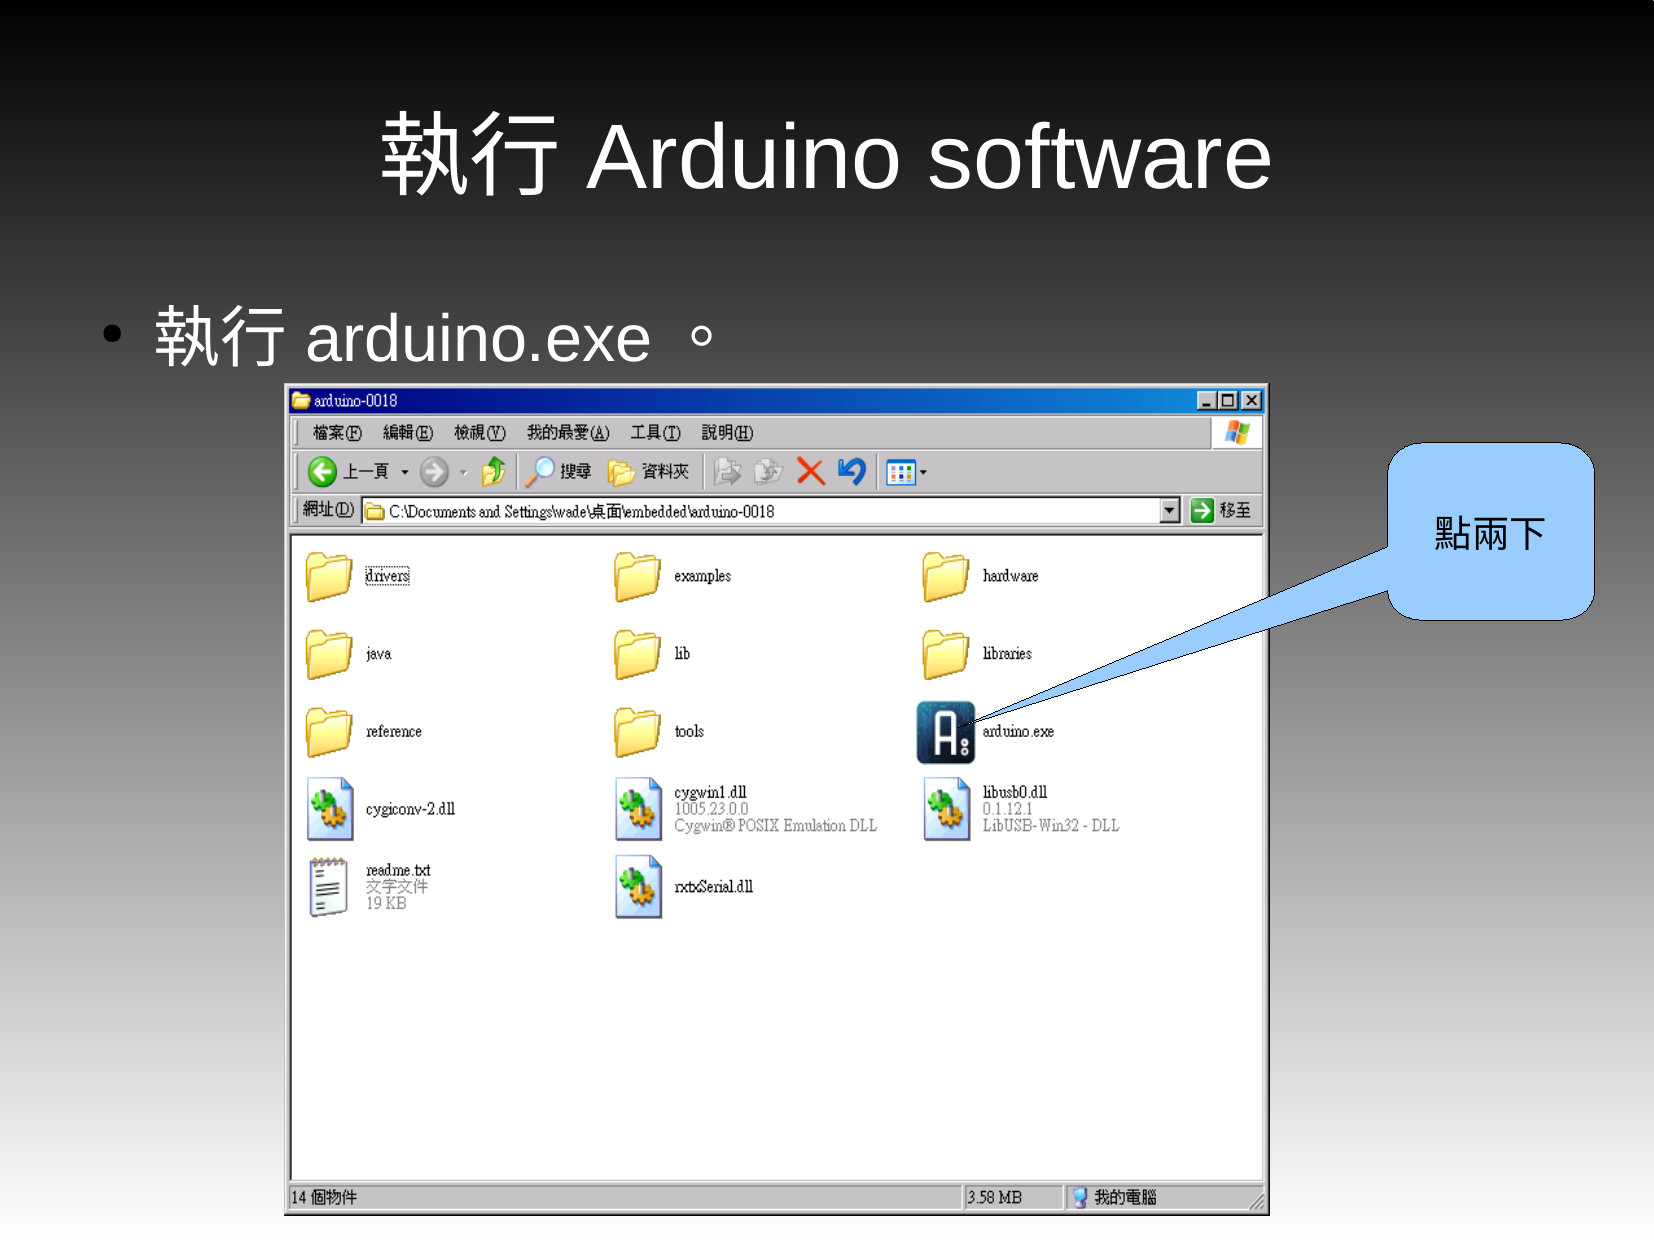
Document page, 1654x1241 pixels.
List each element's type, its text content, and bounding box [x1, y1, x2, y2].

text_box 點兩下 [957, 442, 1595, 728]
title 執行Arduino software [82, 56, 1571, 250]
list 執行arduino.exe。 [82, 290, 1571, 366]
picture [284, 383, 1270, 1216]
